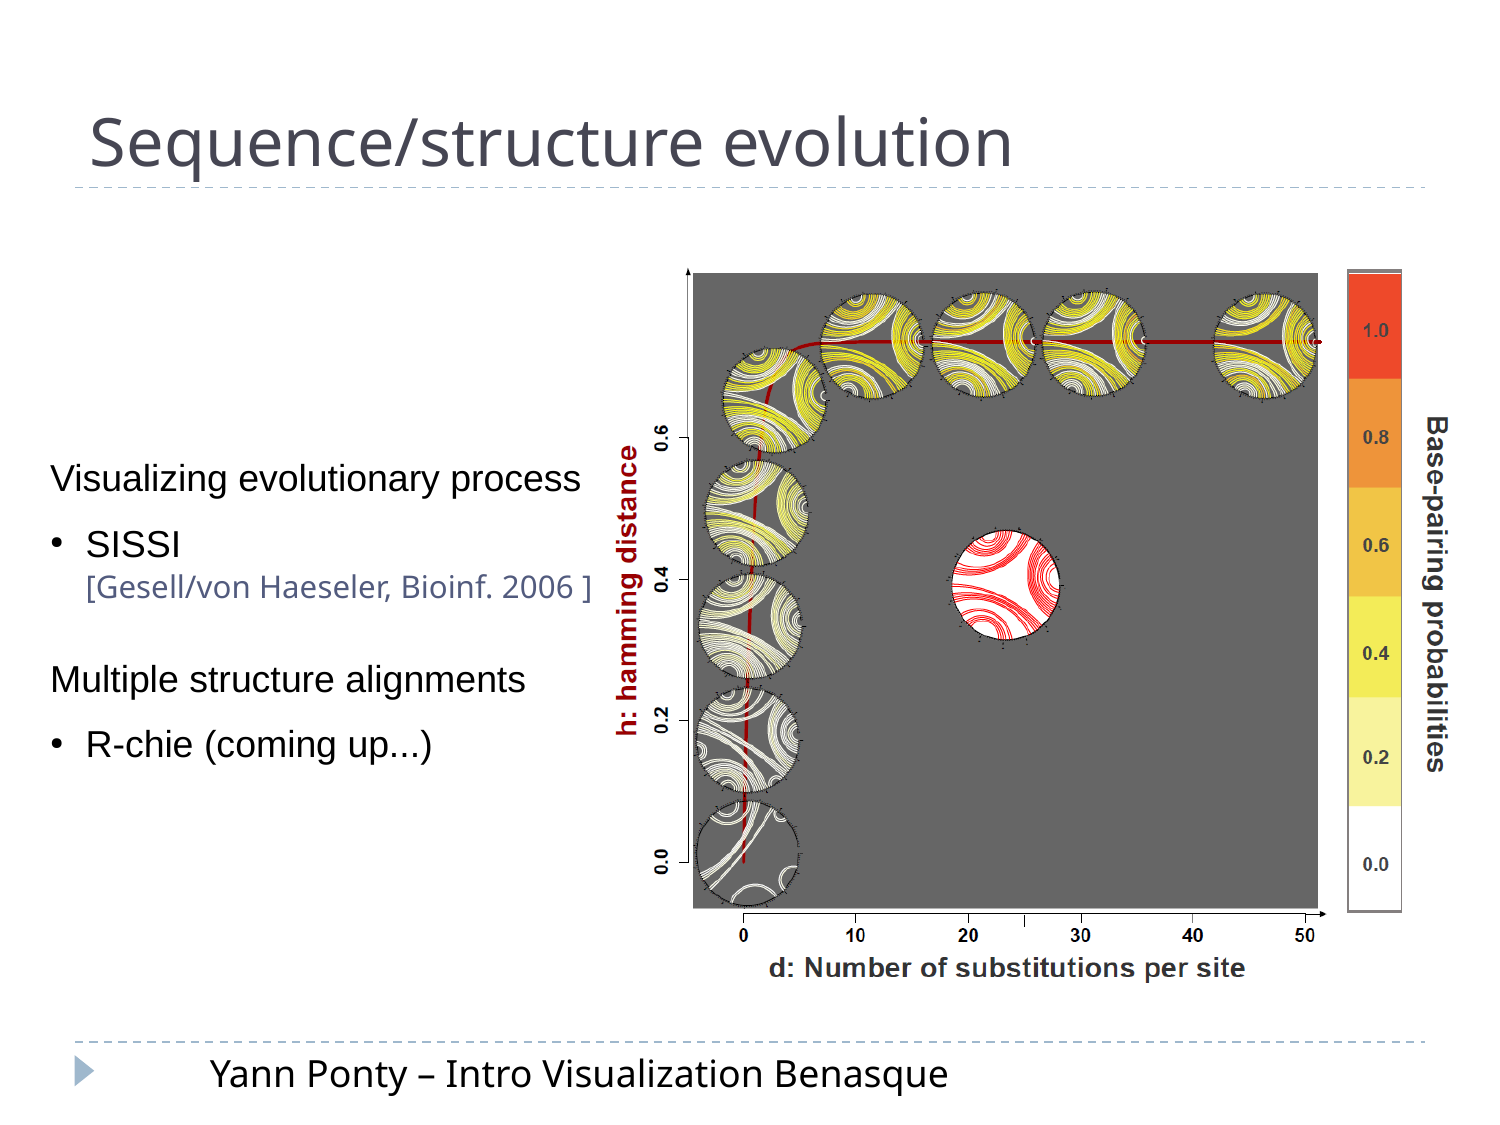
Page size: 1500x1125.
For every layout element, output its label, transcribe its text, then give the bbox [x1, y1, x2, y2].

text_box Multiple structure alignments R-chie (coming up...) [0, 651, 631, 774]
title Sequence/structure evolution [75, 24, 1425, 188]
text_box Visualizing evolutionary process SISSI [Gesell/von Haeseler, Bioinf. 2006 ] [0, 450, 631, 607]
picture [600, 254, 1456, 991]
